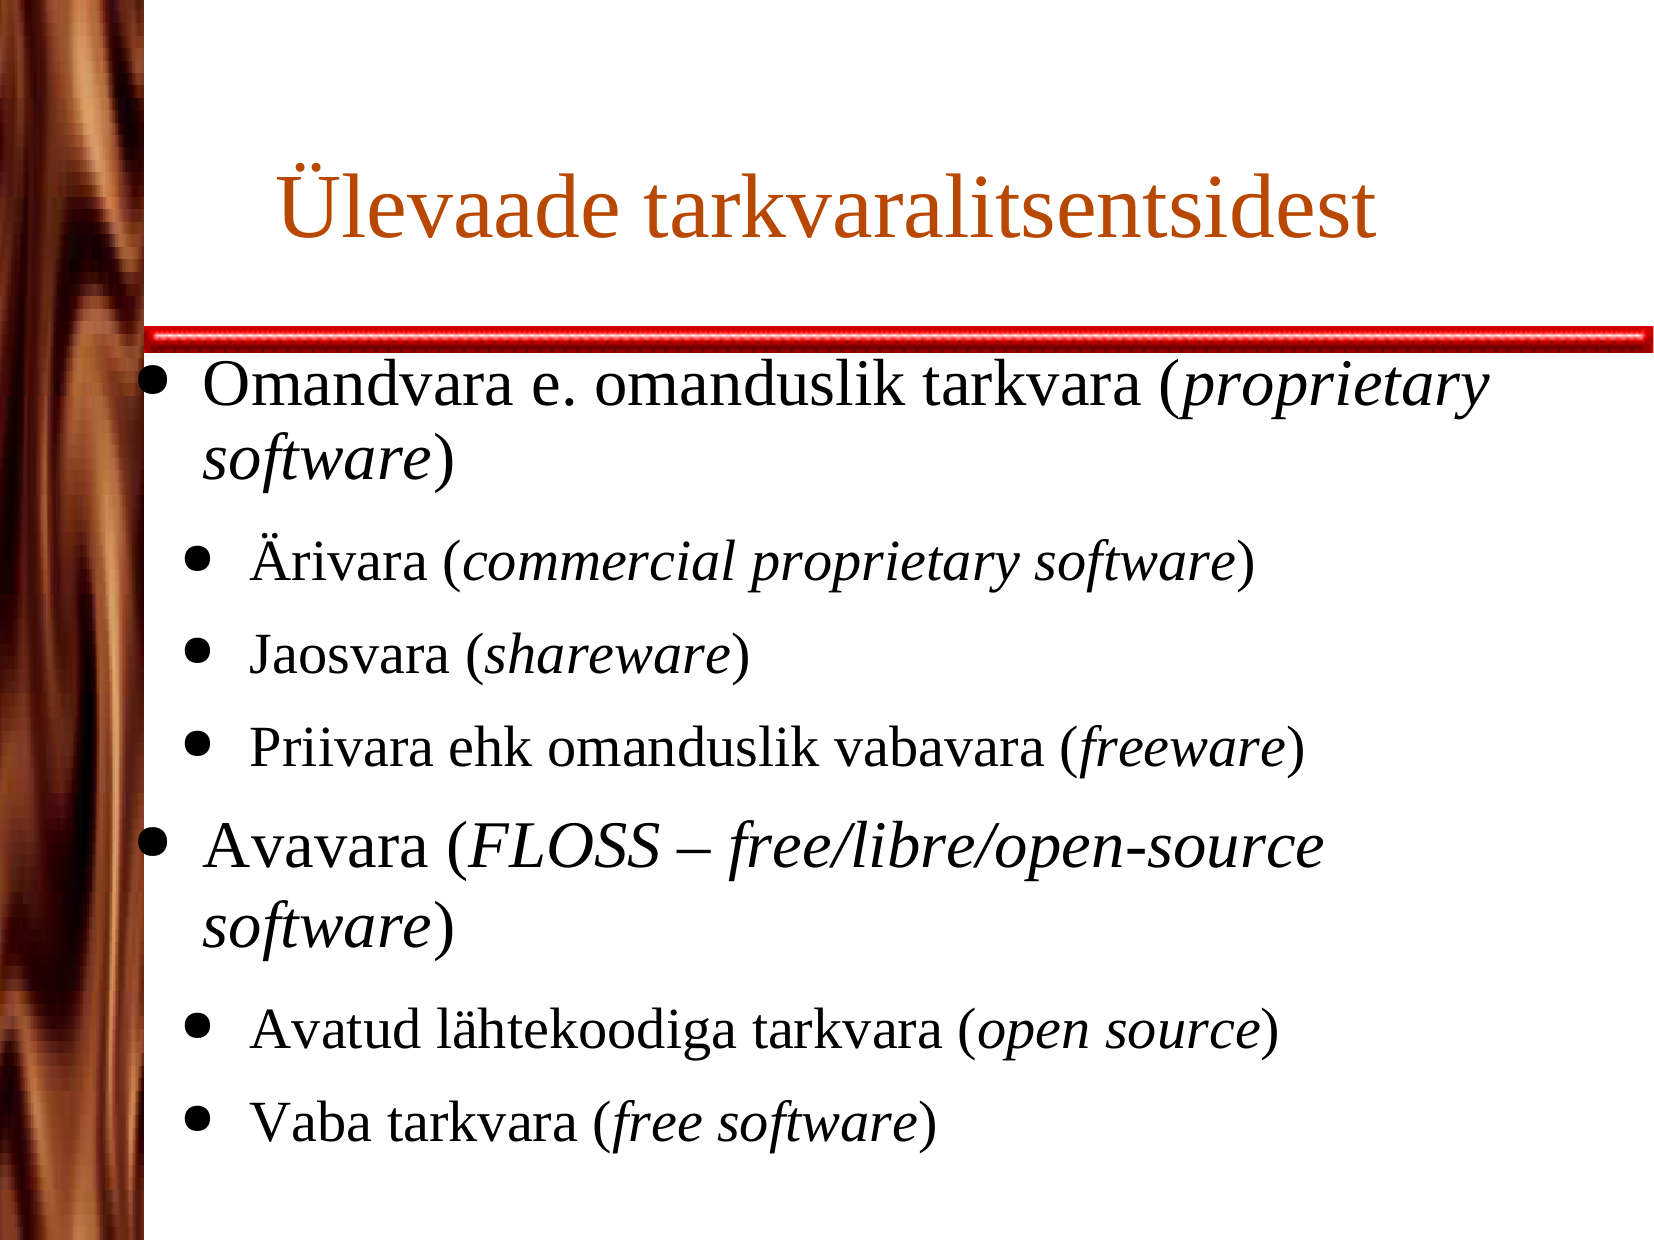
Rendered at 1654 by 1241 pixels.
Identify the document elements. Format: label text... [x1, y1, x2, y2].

picture [0, 0, 1654, 1240]
list Omandvara e. omanduslik tarkvara (proprietary software) Ärivara (commercial proprietary software) Jaosvara (shareware) Priivara ehk omanduslik vabavara (freeware) Avavara (FLOSS – free/libre/open-source software) Avatud lähtekoodiga tarkvara (open source) Vaba tarkvara (free software) [121, 344, 1533, 1154]
title Ülevaade tarkvaralitsentsidest [121, 100, 1533, 312]
